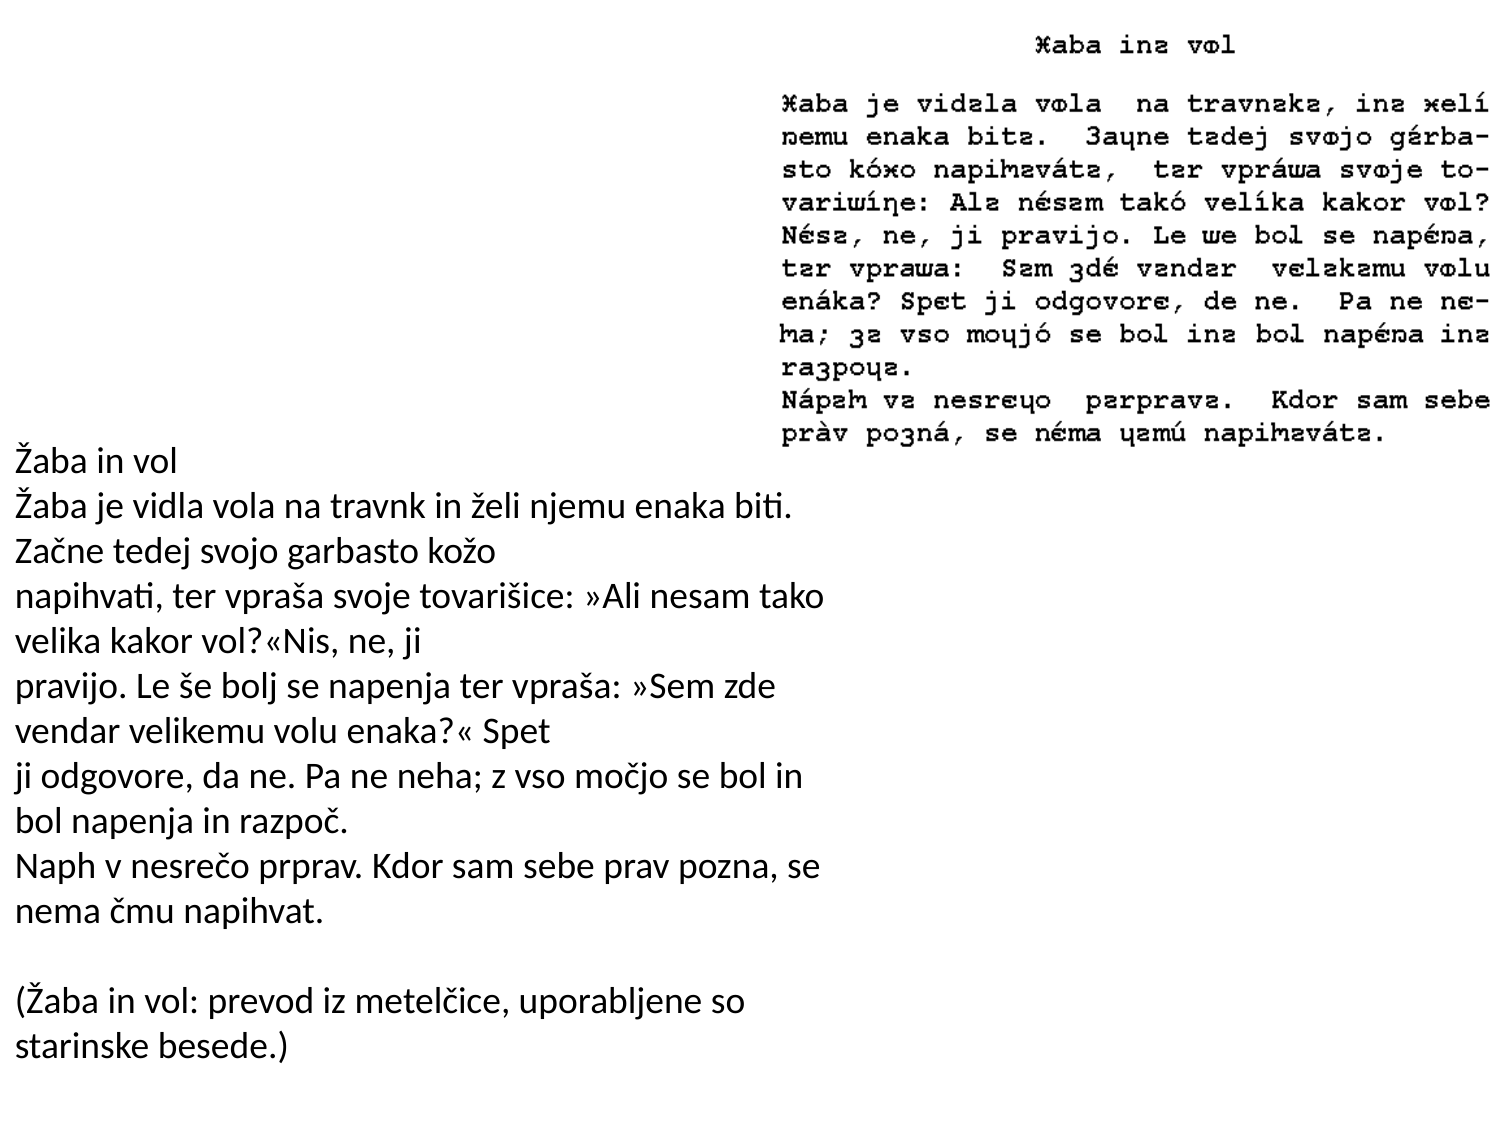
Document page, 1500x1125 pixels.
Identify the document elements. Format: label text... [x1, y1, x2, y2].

picture [767, 0, 1500, 457]
text_box Žaba in vol Žaba je vidla vola na travnk in želi njemu enaka biti. Začne tedej svojo garbasto kožo napihvati, ter vpraša svoje tovarišice: »Ali nesam tako velika kakor vol?«Nis, ne, ji pravijo. Le še bolj se napenja ter vpraša: »Sem zde vendar velikemu volu enaka?« Spet ji odgovore, da ne. Pa ne neha; z vso močjo se bol in bol napenja in razpoč. Naph v nesrečo prprav. Kdor sam sebe prav pozna, se nema čmu napihvat. (Žaba in vol: prevod iz metelčice, uporabljene so starinske besede.) [0, 428, 857, 1119]
